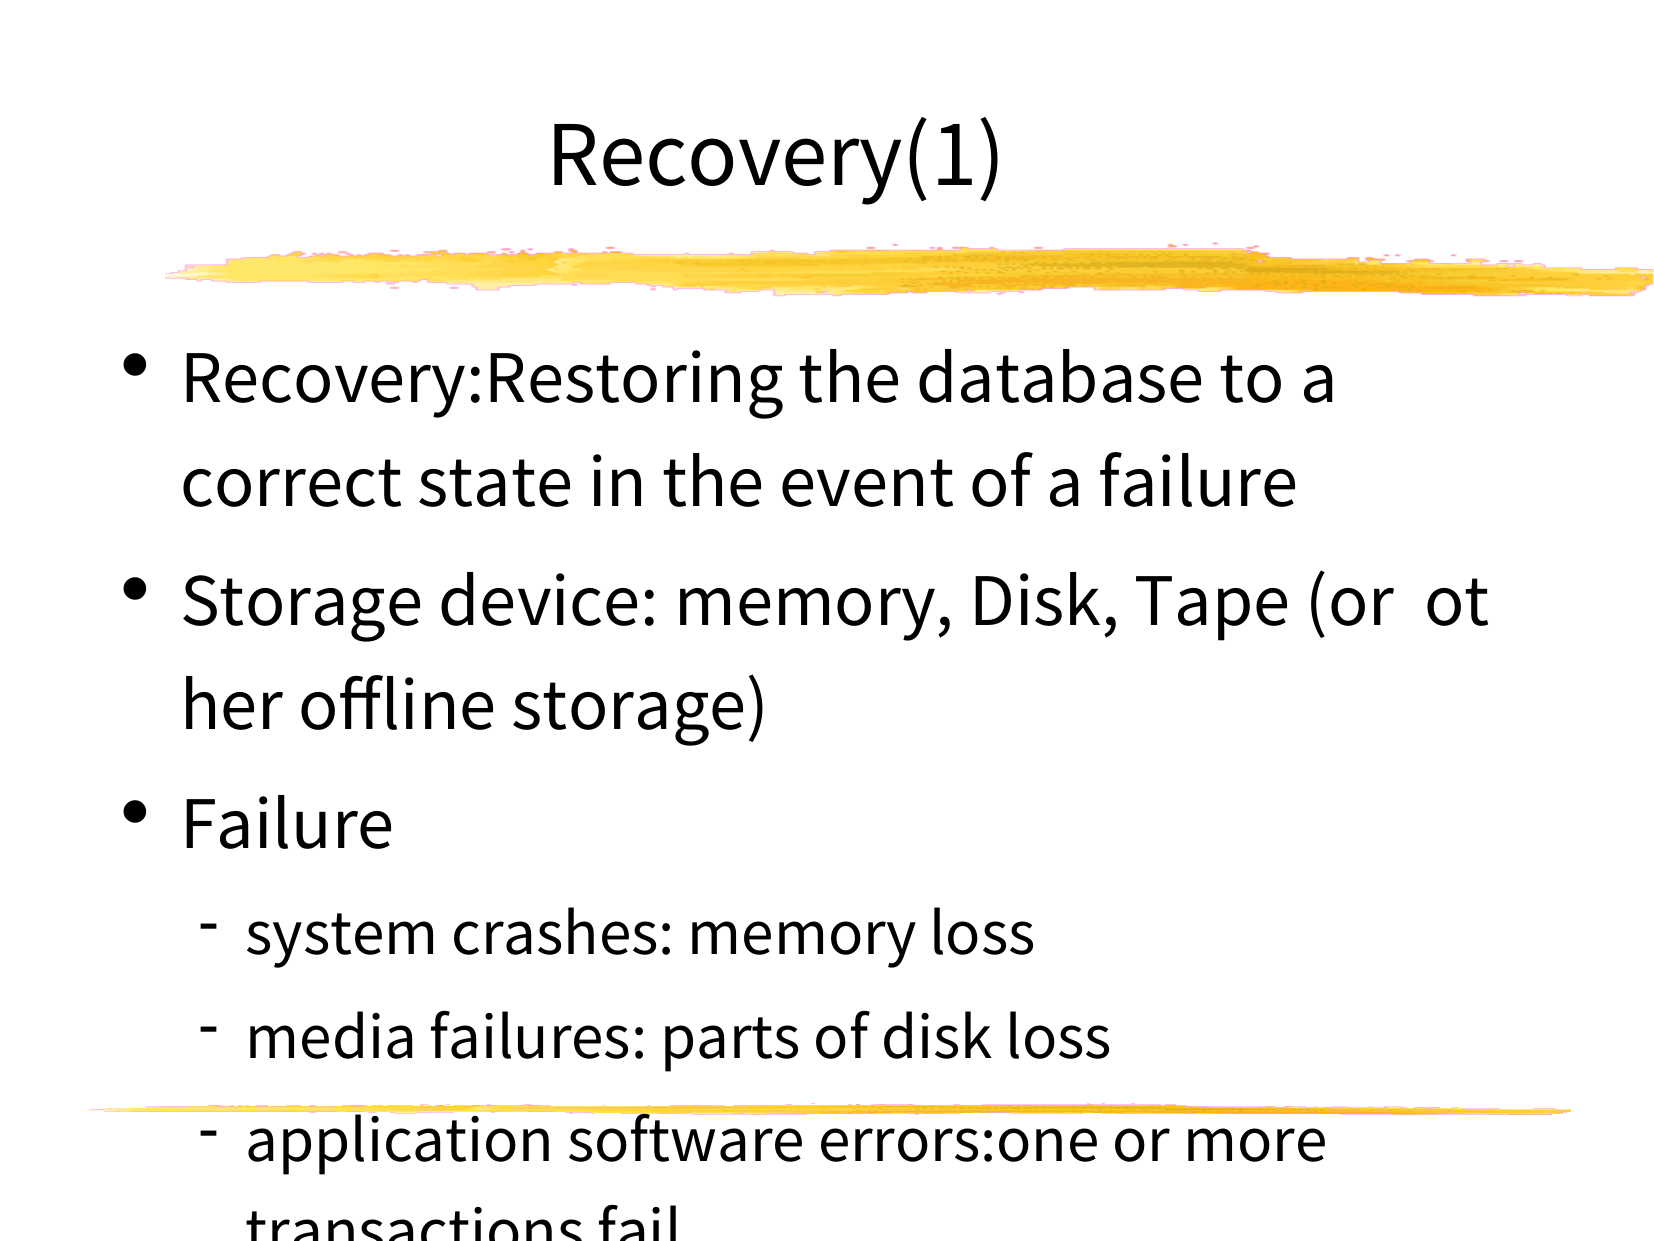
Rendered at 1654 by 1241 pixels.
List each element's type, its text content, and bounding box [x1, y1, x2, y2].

picture [165, 237, 1654, 308]
picture [82, 1102, 124, 1117]
picture [1530, 1102, 1571, 1117]
title Recovery(1) [73, 39, 1479, 249]
list Recovery:Restoring the database to a correct state in the event of a failure Storage device: memory, Disk, Tape (or other offline storage) Failure system crashes: memory loss media failures: parts of disk loss application software errors:one or more transactions fail disasters and carelessness Sabotage (惡意破壞） [124, 316, 1530, 1179]
